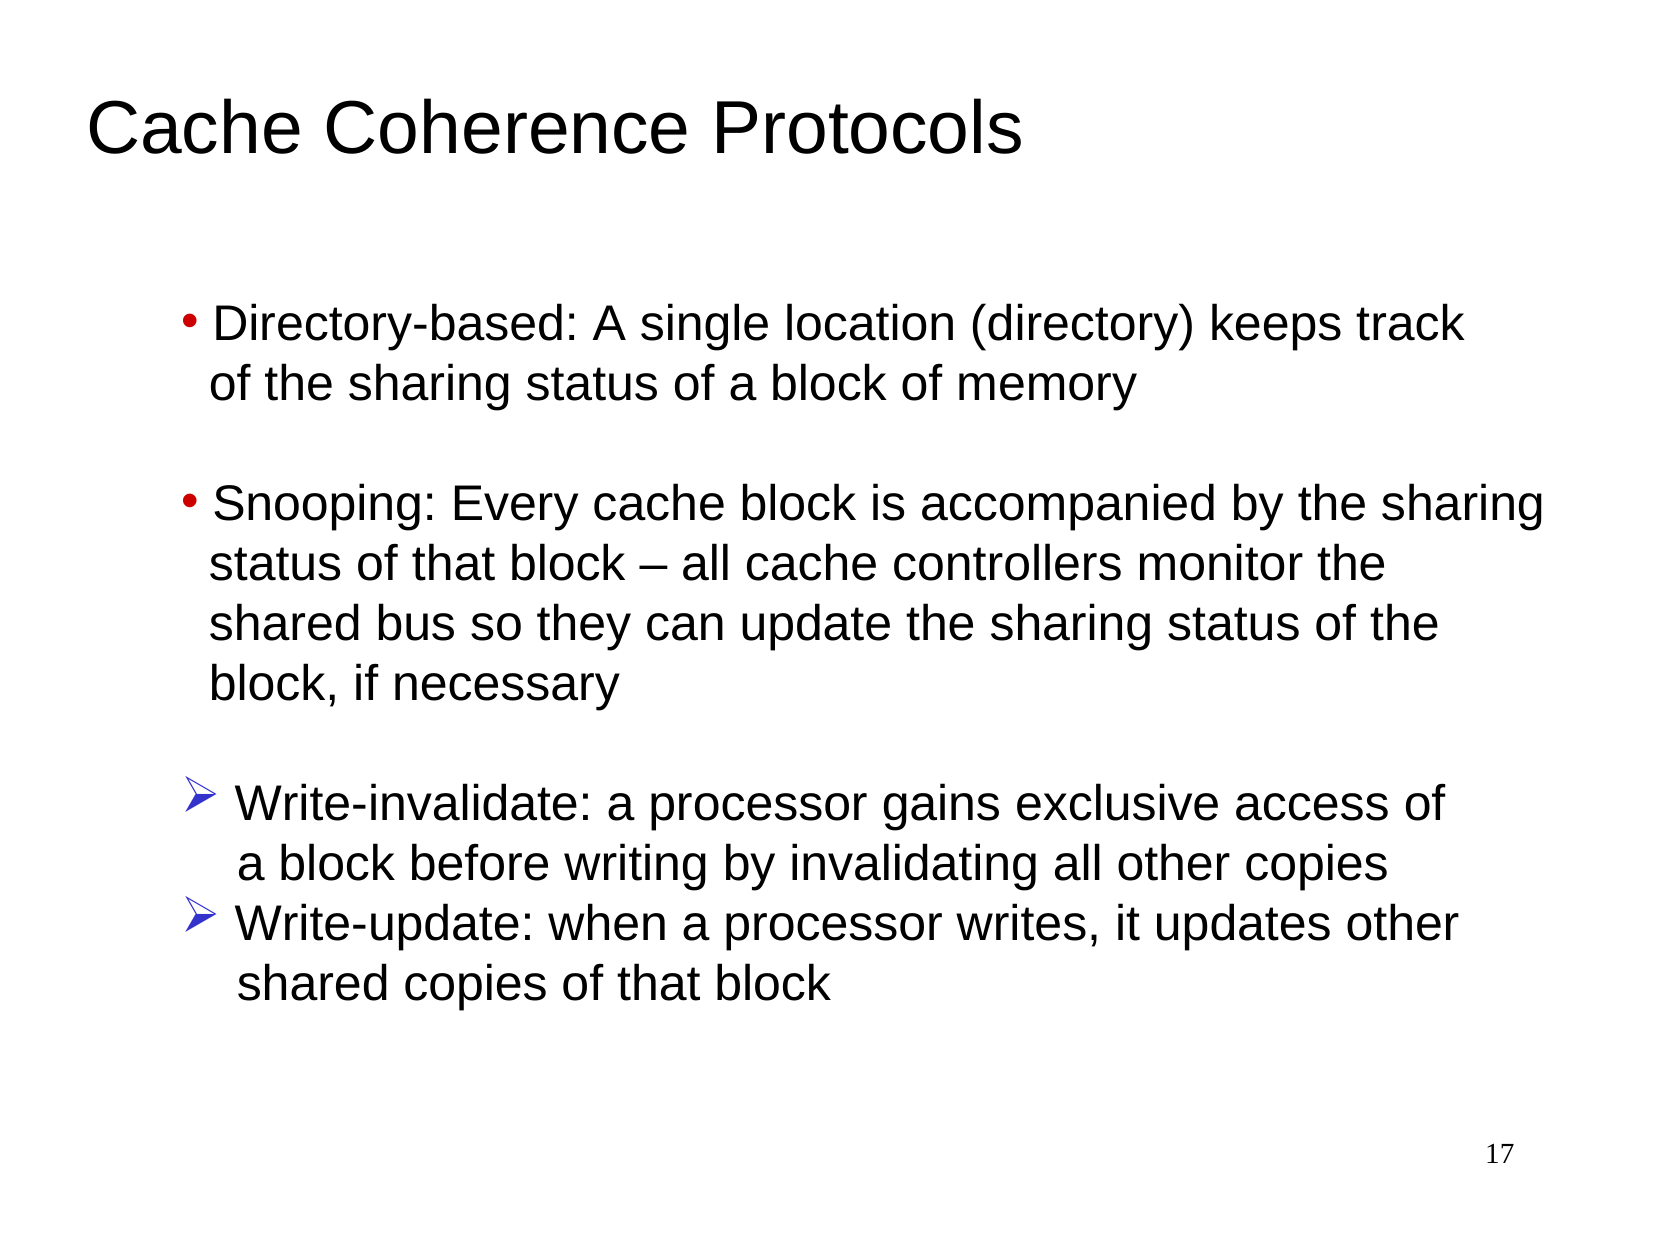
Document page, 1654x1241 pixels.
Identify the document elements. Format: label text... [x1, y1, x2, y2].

text_box <number> [1184, 1129, 1530, 1213]
text_box Directory-based: A single location (directory) keeps track of the sharing status of a block of memory Snooping: Every cache block is accompanied by the sharing status of that block – all cache controllers monitor the shared bus so they can update the sharing status of the block, if necessary Write-invalidate: a processor gains exclusive access of a block before writing by invalidating all other copies Write-update: when a processor writes, it updates other shared copies of that block [166, 282, 1561, 1019]
text_box Cache Coherence Protocols [71, 71, 1040, 177]
